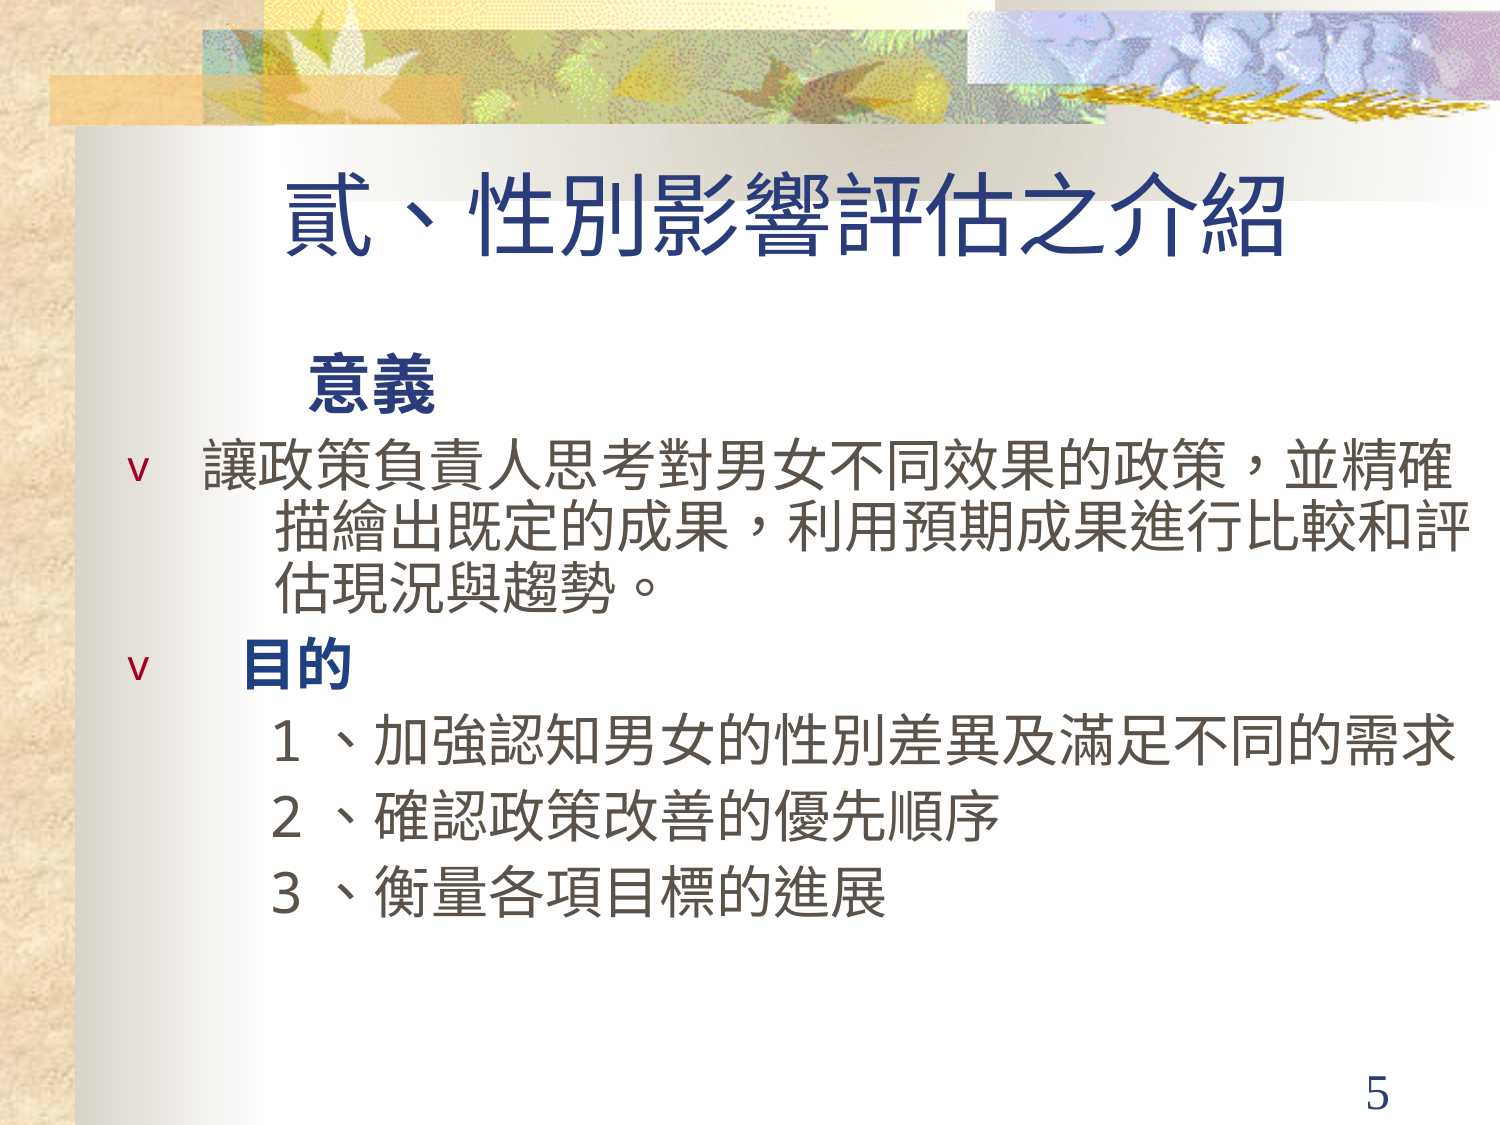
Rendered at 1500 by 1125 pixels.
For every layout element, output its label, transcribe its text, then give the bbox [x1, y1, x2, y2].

text_box [1350, 1063, 1500, 1125]
title 貳、性別影響評估之介紹 [150, 125, 1426, 276]
list 意義 讓政策負責人思考對男女不同效果的政策，並精確描繪出既定的成果，利用預期成果進行比較和評估現況與趨勢。 目的 1、加強認知男女的性別差異及滿足不同的需求 2、確認政策改善的優先順序 3、衡量各項目標的進展 [112, 344, 1500, 1063]
